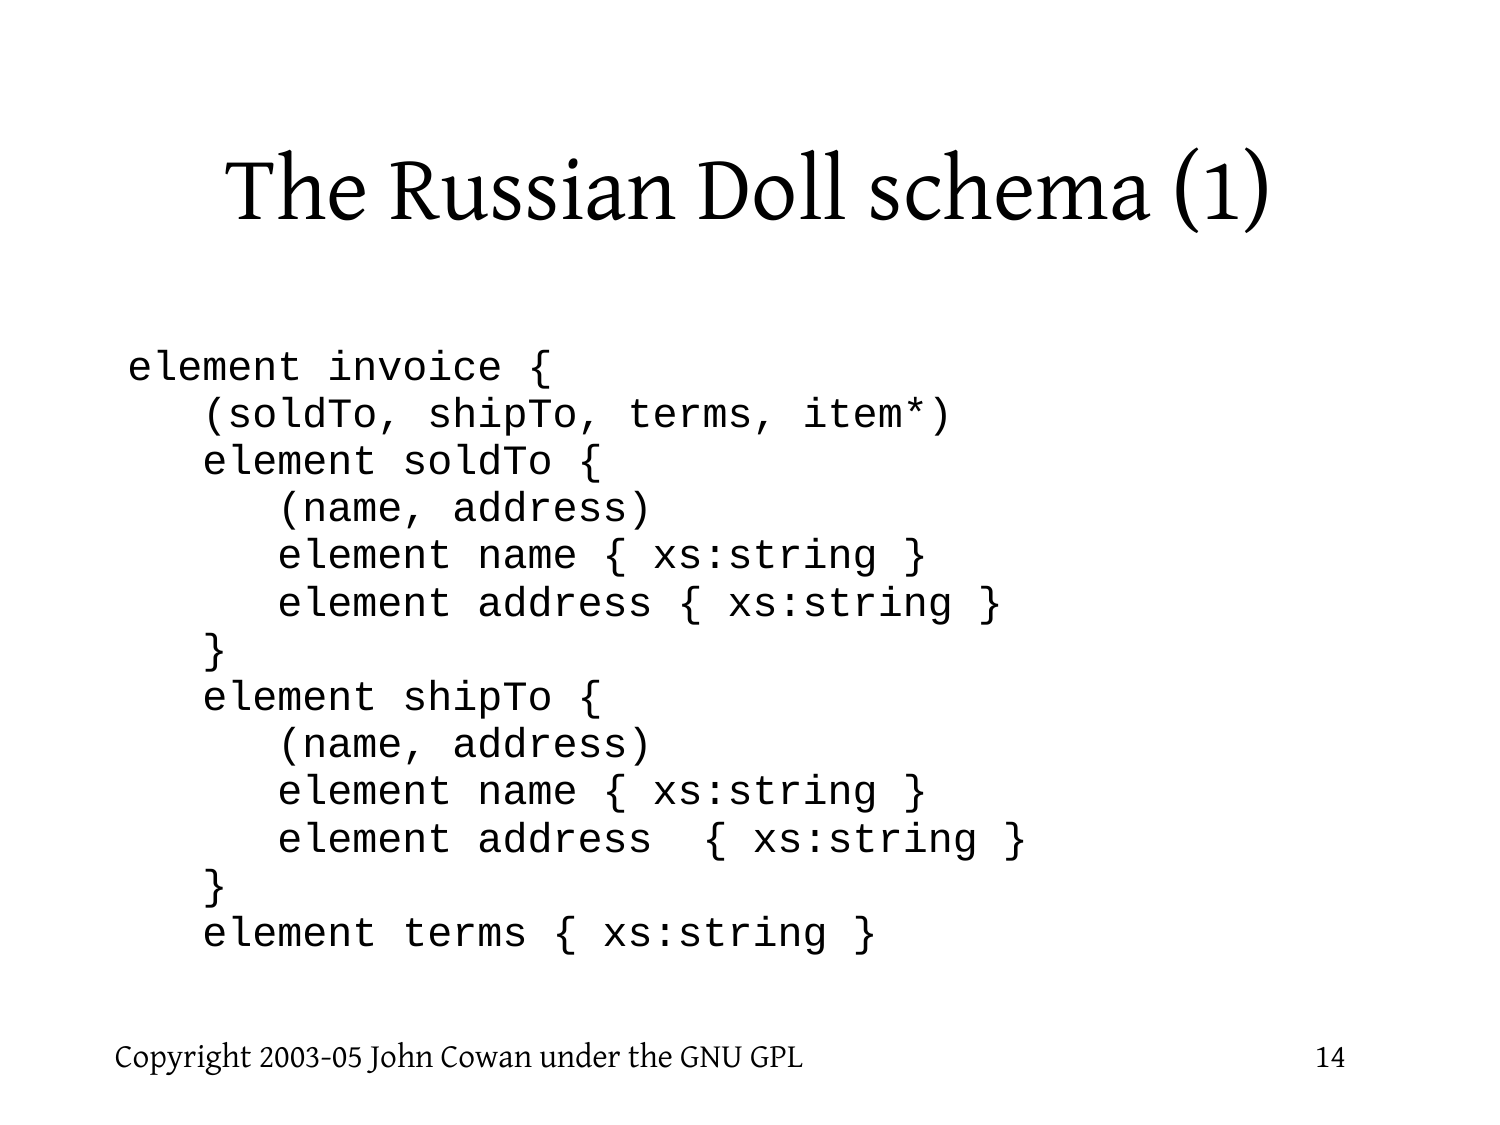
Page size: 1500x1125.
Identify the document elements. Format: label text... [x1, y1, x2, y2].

text_box element invoice { (soldTo, shipTo, terms, item*) element soldTo { (name, address) element name { xs:string } element address { xs:string } } element shipTo { (name, address) element name { xs:string } element address { xs:string } } element terms { xs:string } [112, 337, 1426, 1044]
title The Russian Doll schema (1) [112, 99, 1388, 288]
